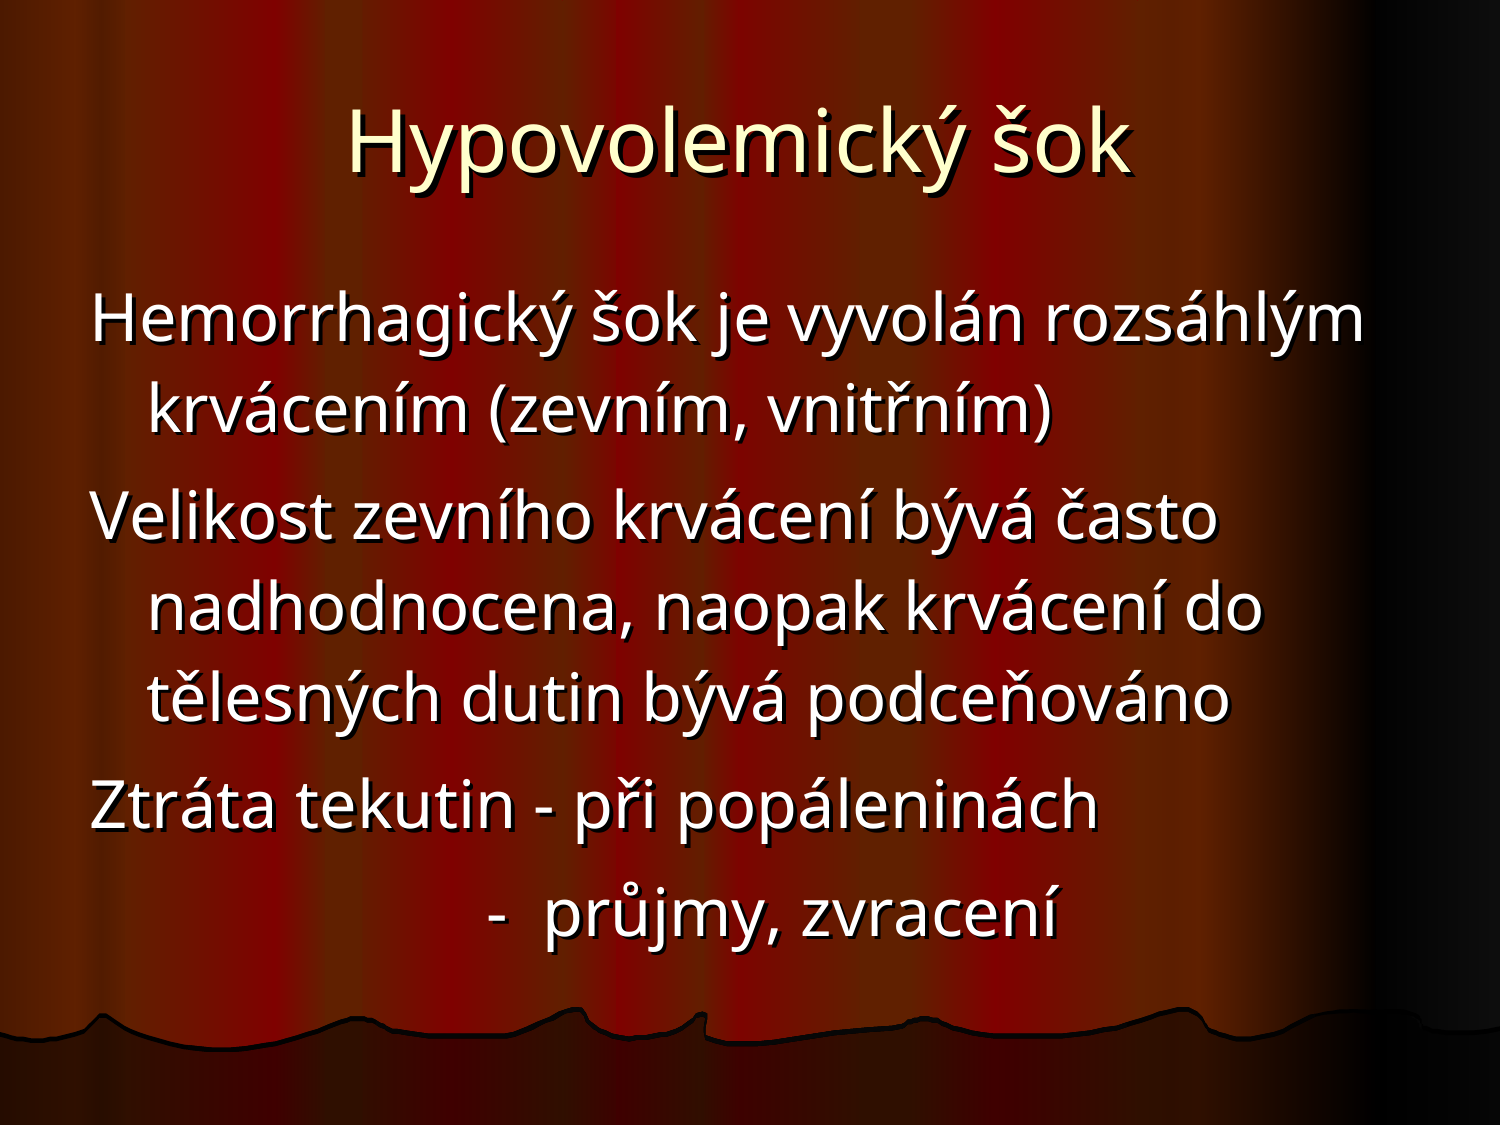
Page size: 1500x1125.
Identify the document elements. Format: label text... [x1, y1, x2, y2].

title Hypovolemický šok [75, 45, 1426, 233]
list Hemorrhagický šok je vyvolán rozsáhlým krvácením (zevním, vnitřním) Velikost zevního krvácení bývá často nadhodnocena, naopak krvácení do tělesných dutin bývá podceňováno Ztráta tekutin - při popáleninách - průjmy, zvracení [75, 262, 1426, 1006]
